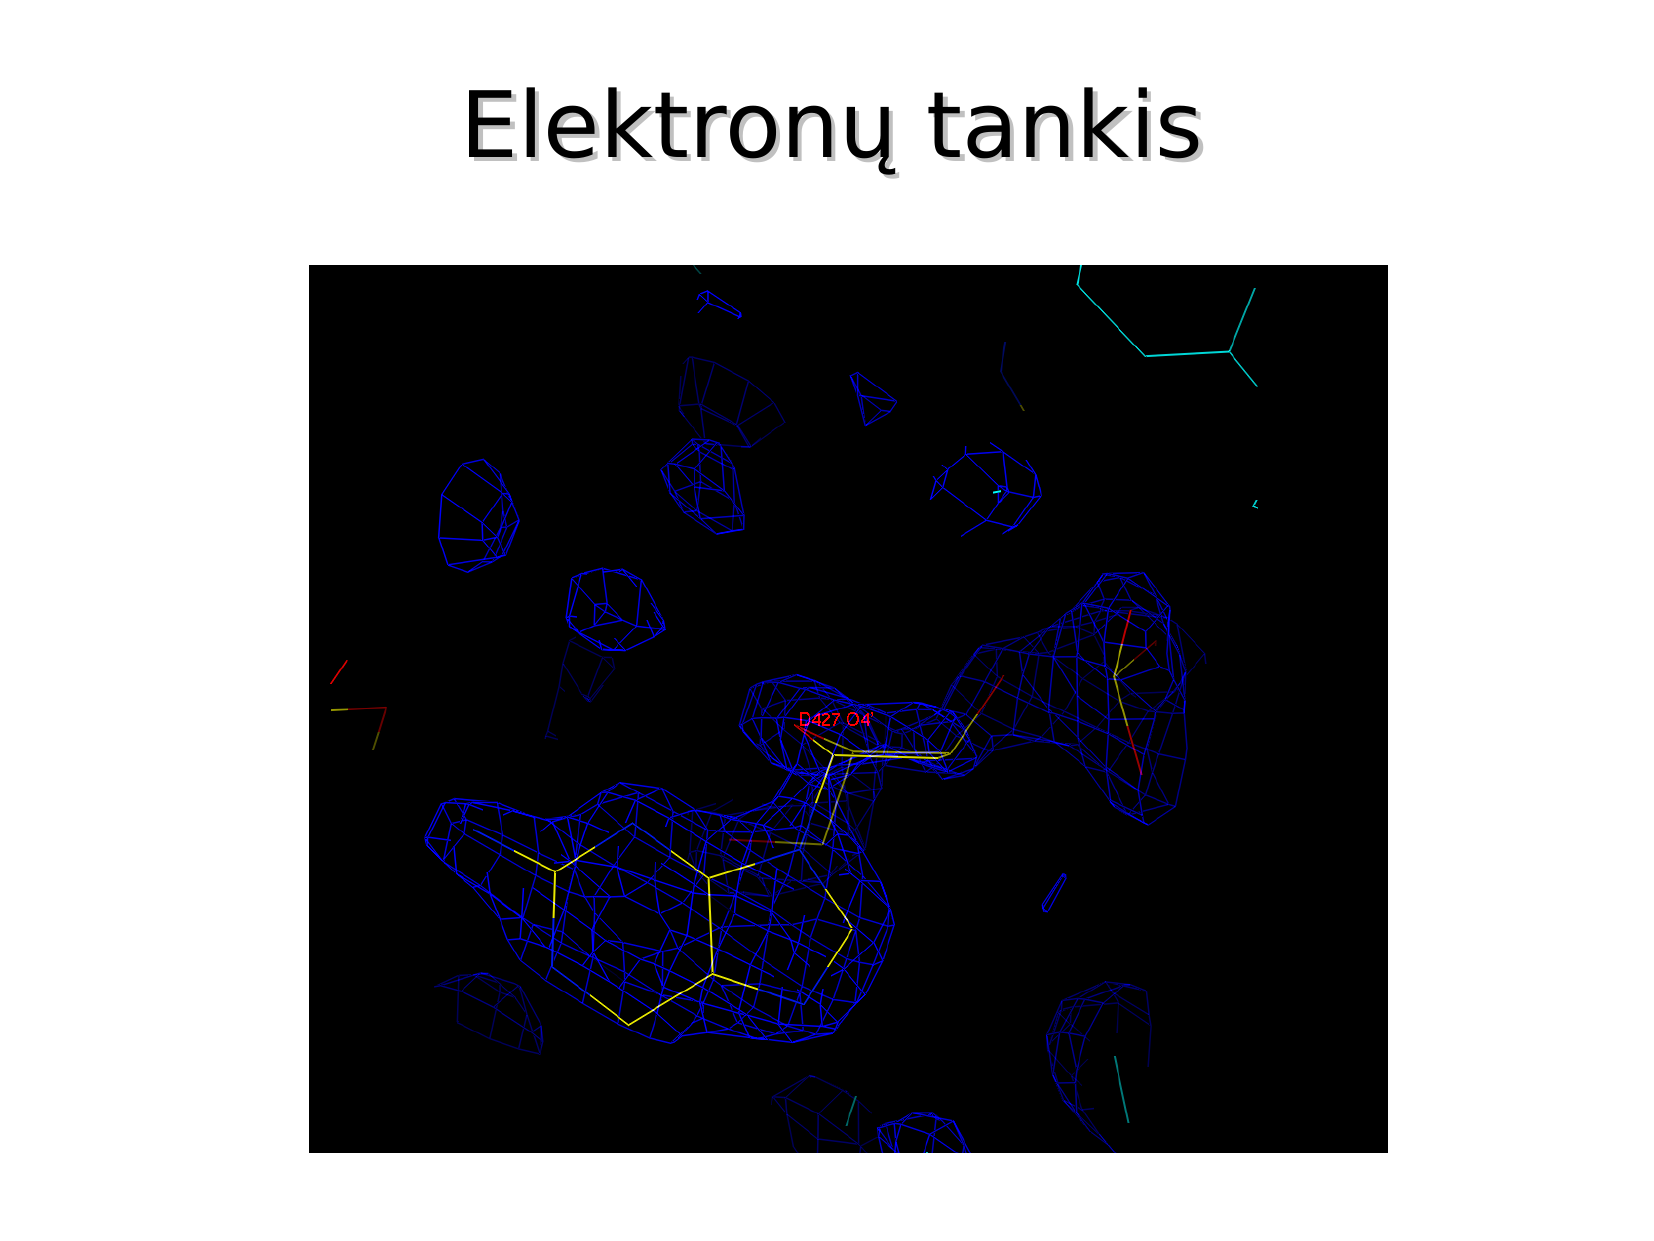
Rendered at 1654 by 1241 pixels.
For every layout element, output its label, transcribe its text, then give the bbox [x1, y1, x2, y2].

title Elektronų tankis [88, 29, 1577, 222]
picture [309, 265, 1388, 1153]
